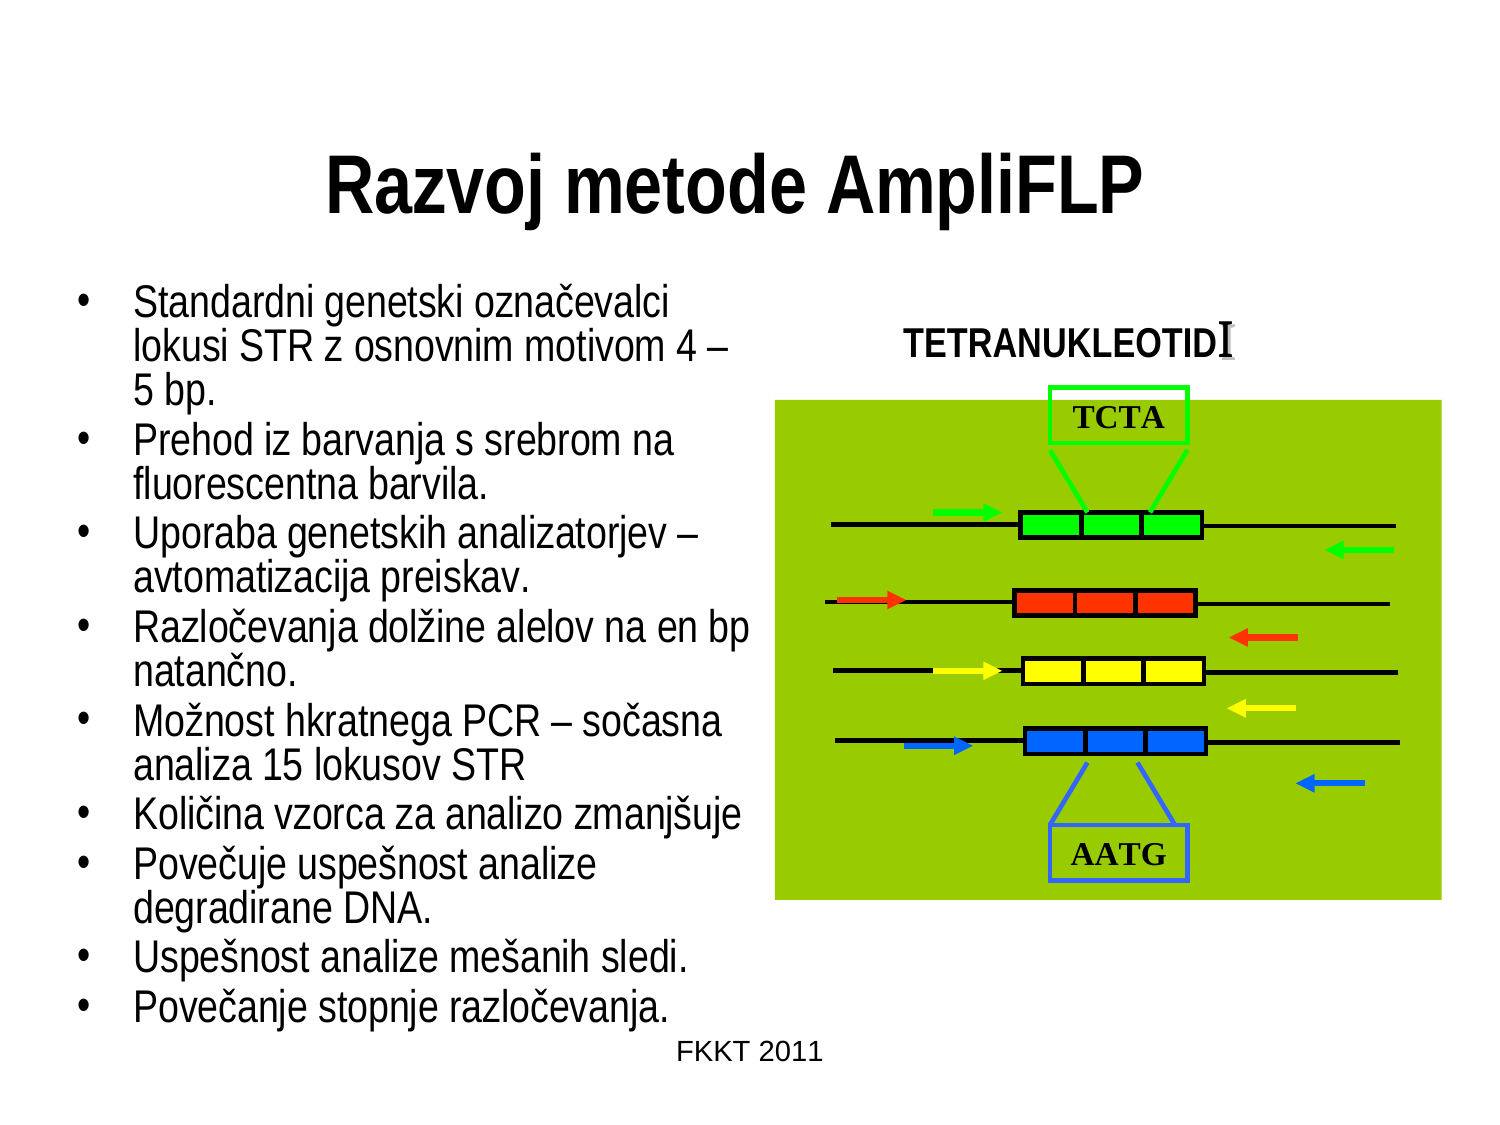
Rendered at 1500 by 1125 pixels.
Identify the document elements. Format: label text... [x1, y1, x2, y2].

text_box AATG [1050, 824, 1188, 881]
text_box TCTA [1050, 387, 1188, 443]
text_box TETRANUKLEOTIDI [888, 299, 1250, 376]
title Razvoj metode AmpliFLP [62, 49, 1446, 238]
text_box FKKT 2011 [512, 1024, 988, 1103]
list Standardni genetski označevalci lokusi STR z osnovnim motivom 4 – 5 bp. Prehod iz barvanja s srebrom na fluorescentna barvila. Uporaba genetskih analizatorjev –avtomatizacija preiskav. Razločevanja dolžine alelov na en bp natančno. Možnost hkratnega PCR – sočasna analiza 15 lokusov STR Količina vzorca za analizo zmanjšuje Povečuje uspešnost analize degradirane DNA. Uspešnost analize mešanih sledi. Povečanje stopnje razločevanja. [62, 275, 775, 1039]
text_box [775, 399, 1442, 900]
